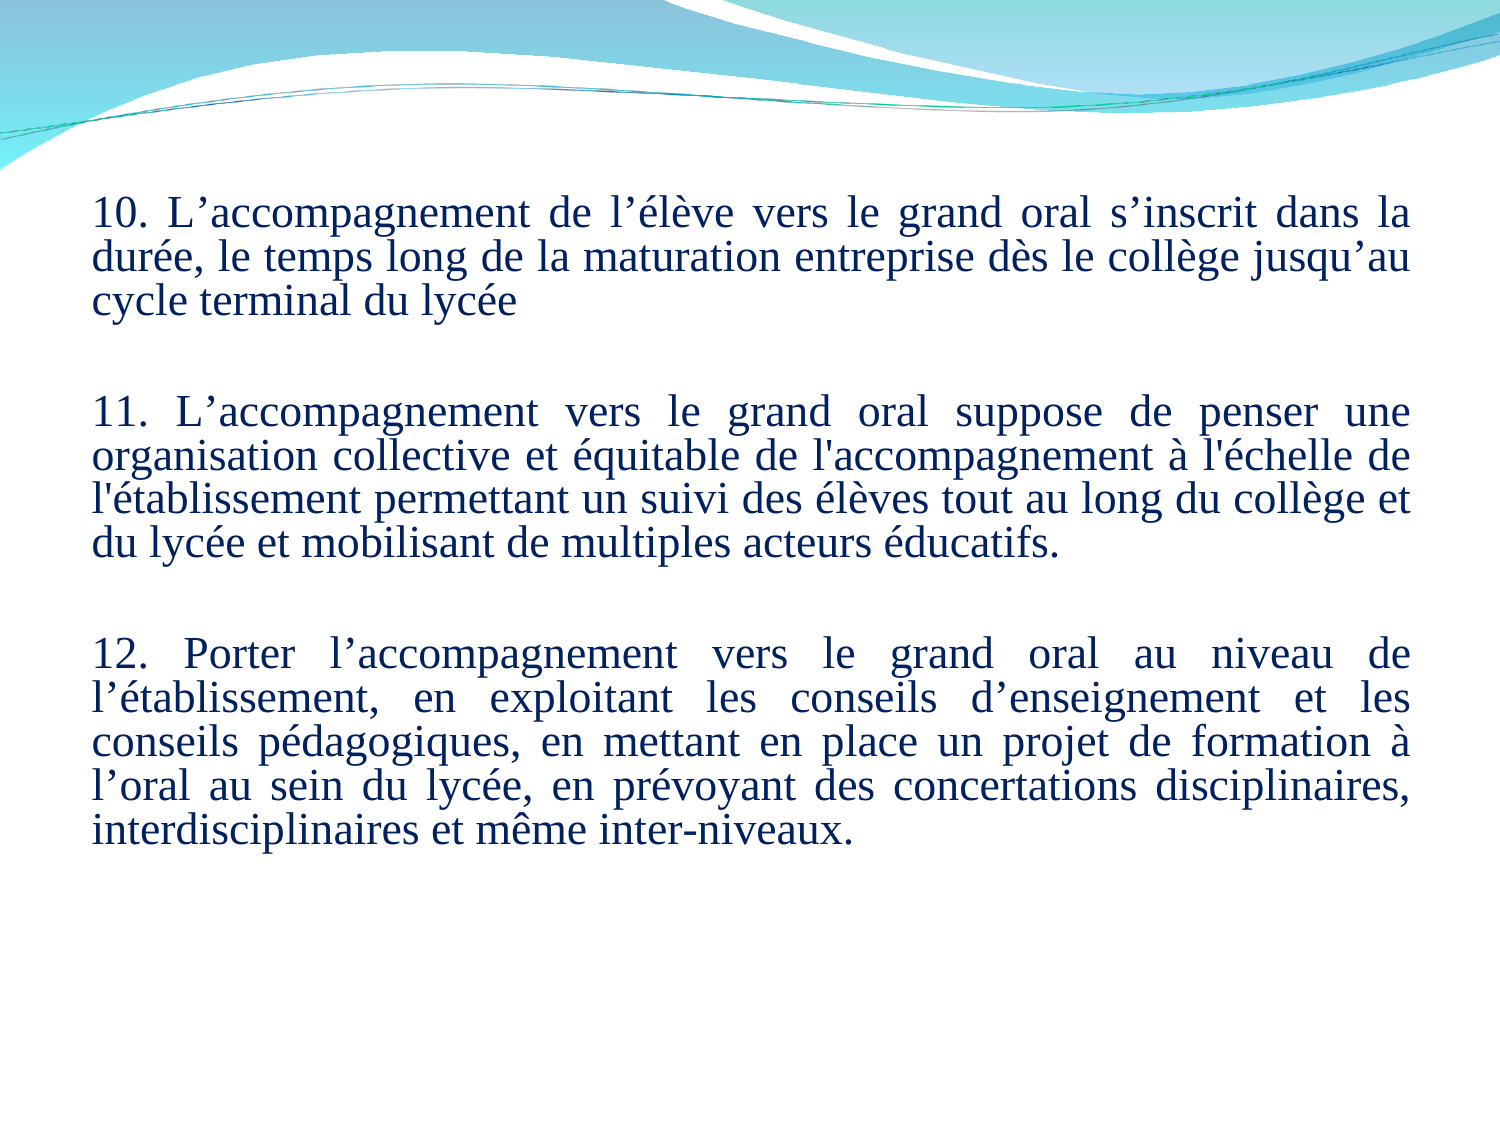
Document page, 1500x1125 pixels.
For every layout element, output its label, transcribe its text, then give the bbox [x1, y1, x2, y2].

list 10. L’accompagnement de l’élève vers le grand oral s’inscrit dans la durée, le temps long de la maturation entreprise dès le collège jusqu’au cycle terminal du lycée 11. L’accompagnement vers le grand oral suppose de penser une organisation collective et équitable de l'accompagnement à l'échelle de l'établissement permettant un suivi des élèves tout au long du collège et du lycée et mobilisant de multiples acteurs éducatifs. 12. Porter l’accompagnement vers le grand oral au niveau de l’établissement, en exploitant les conseils d’enseignement et les conseils pédagogiques, en mettant en place un projet de formation à l’oral au sein du lycée, en prévoyant des concertations disciplinaires, interdisciplinaires et même inter-niveaux. [76, 184, 1427, 940]
picture [0, 33, 1500, 140]
